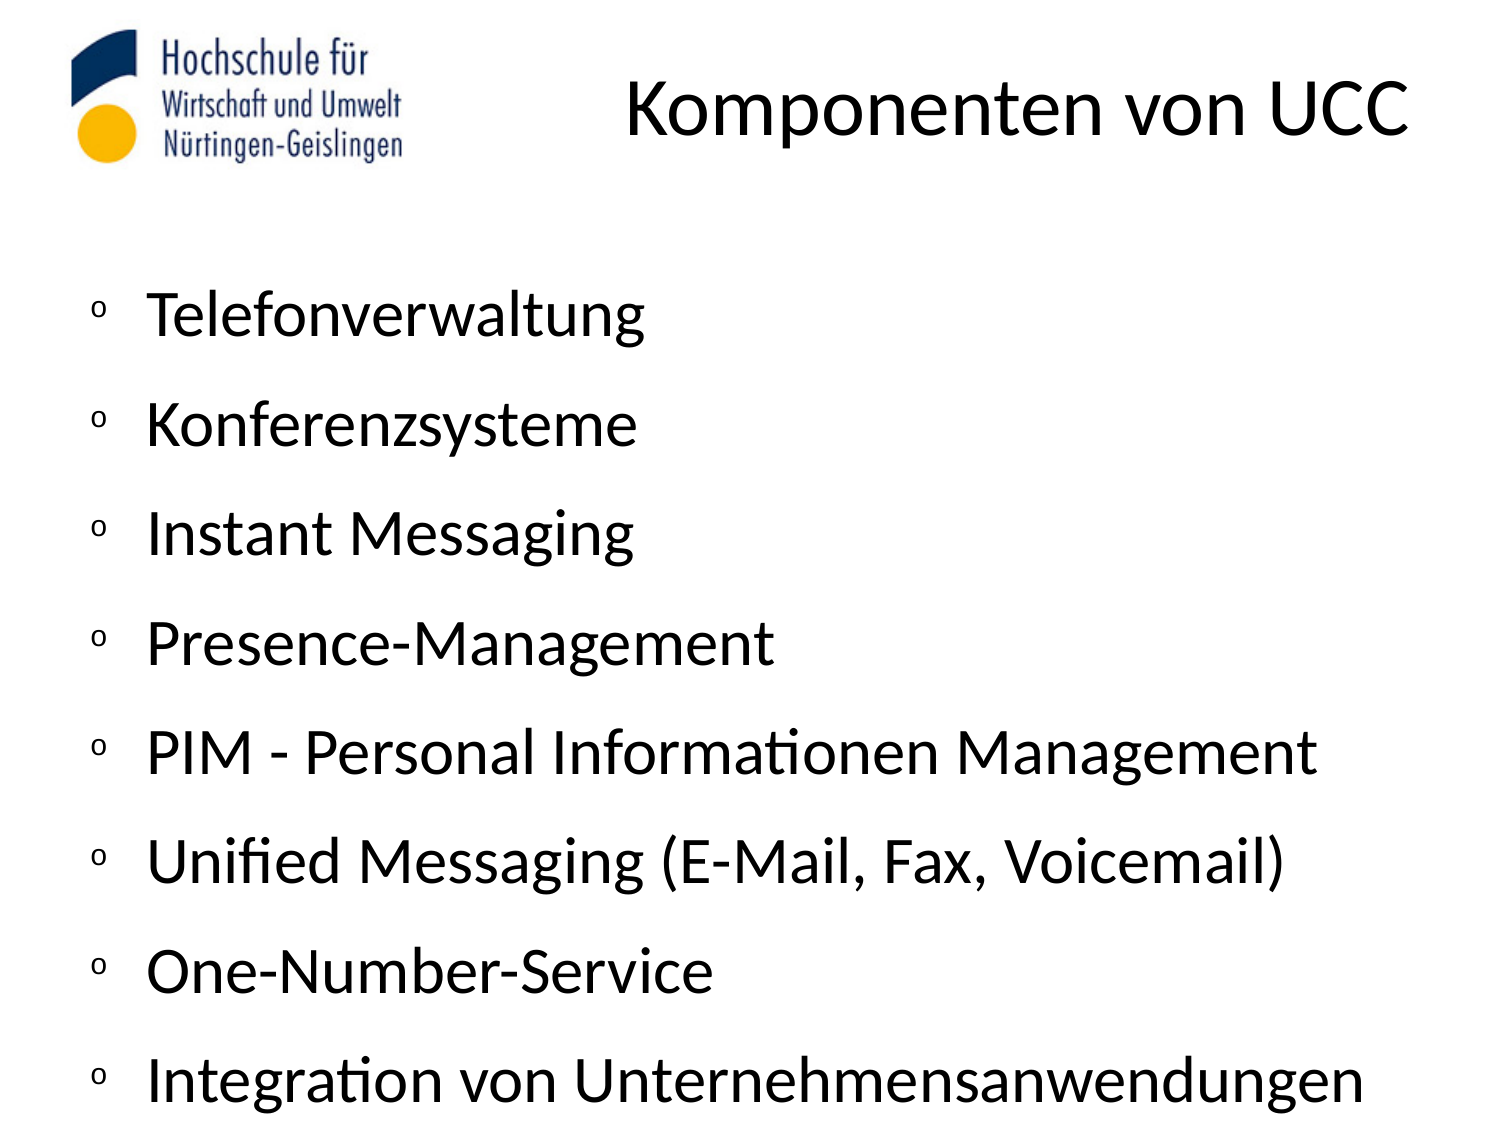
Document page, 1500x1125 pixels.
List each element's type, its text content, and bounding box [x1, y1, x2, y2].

title Komponenten von UCC [75, 45, 1425, 233]
picture [3, 19, 472, 176]
list Telefonverwaltung Konferenzsysteme Instant Messaging Presence-Management PIM - Personal Informationen Management Unified Messaging (E-Mail, Fax, Voicemail) One-Number-Service Integration von Unternehmensanwendungen [75, 262, 1425, 1005]
